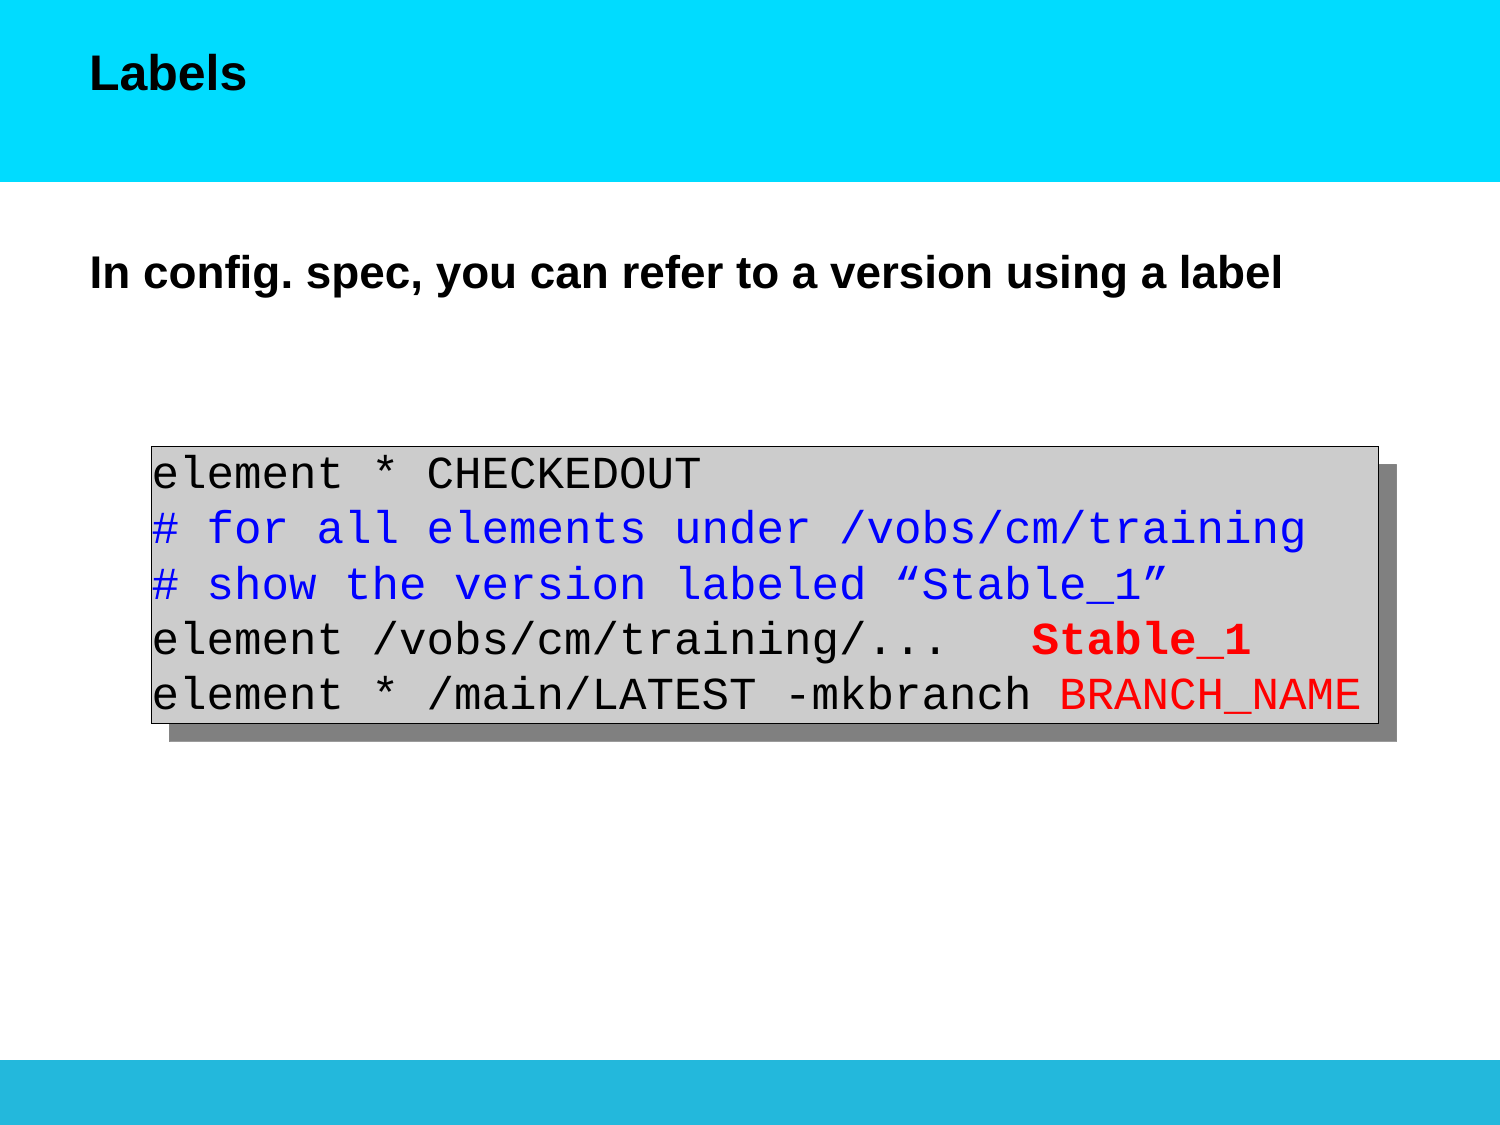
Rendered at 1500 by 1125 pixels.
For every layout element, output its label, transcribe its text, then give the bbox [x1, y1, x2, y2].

picture [0, 182, 1500, 1060]
title Labels [74, 17, 1026, 125]
list In config. spec, you can refer to a version using a label [74, 241, 1439, 1044]
text_box element * CHECKEDOUT # for all elements under /vobs/cm/training # show the version labeled “Stable_1” element /vobs/cm/training/... Stable_1 element * /main/LATEST -mkbranch BRANCH_NAME [151, 446, 1379, 721]
